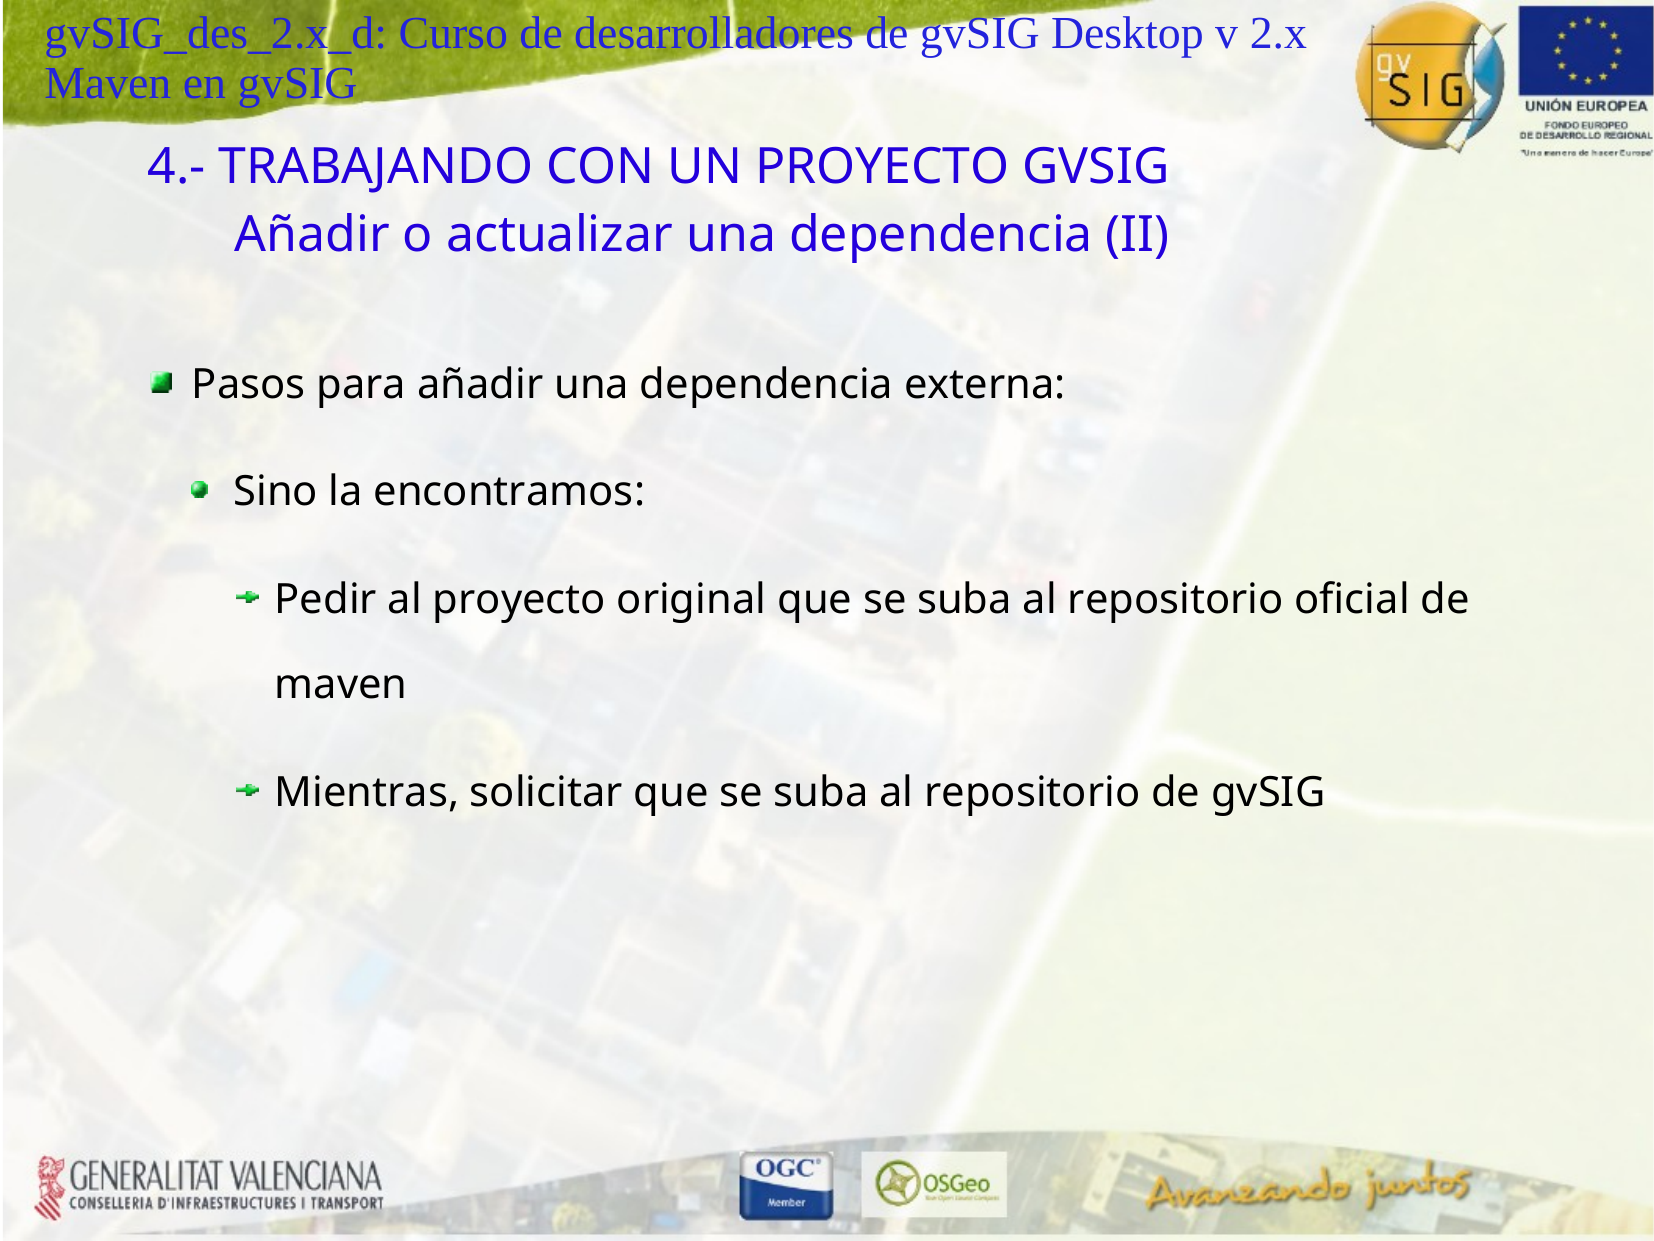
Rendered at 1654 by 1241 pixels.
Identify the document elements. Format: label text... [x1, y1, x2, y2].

picture [2, 0, 1654, 1241]
text_box Pasos para añadir una dependencia externa: Sino la encontramos: Pedir al proyecto original que se suba al repositorio oficial de maven Mientras, solicitar que se suba al repositorio de gvSIG [147, 324, 1505, 1123]
title 4.- TRABAJANDO CON UN PROYECTO GVSIG Añadir o actualizar una dependencia (II) [147, 124, 1595, 272]
